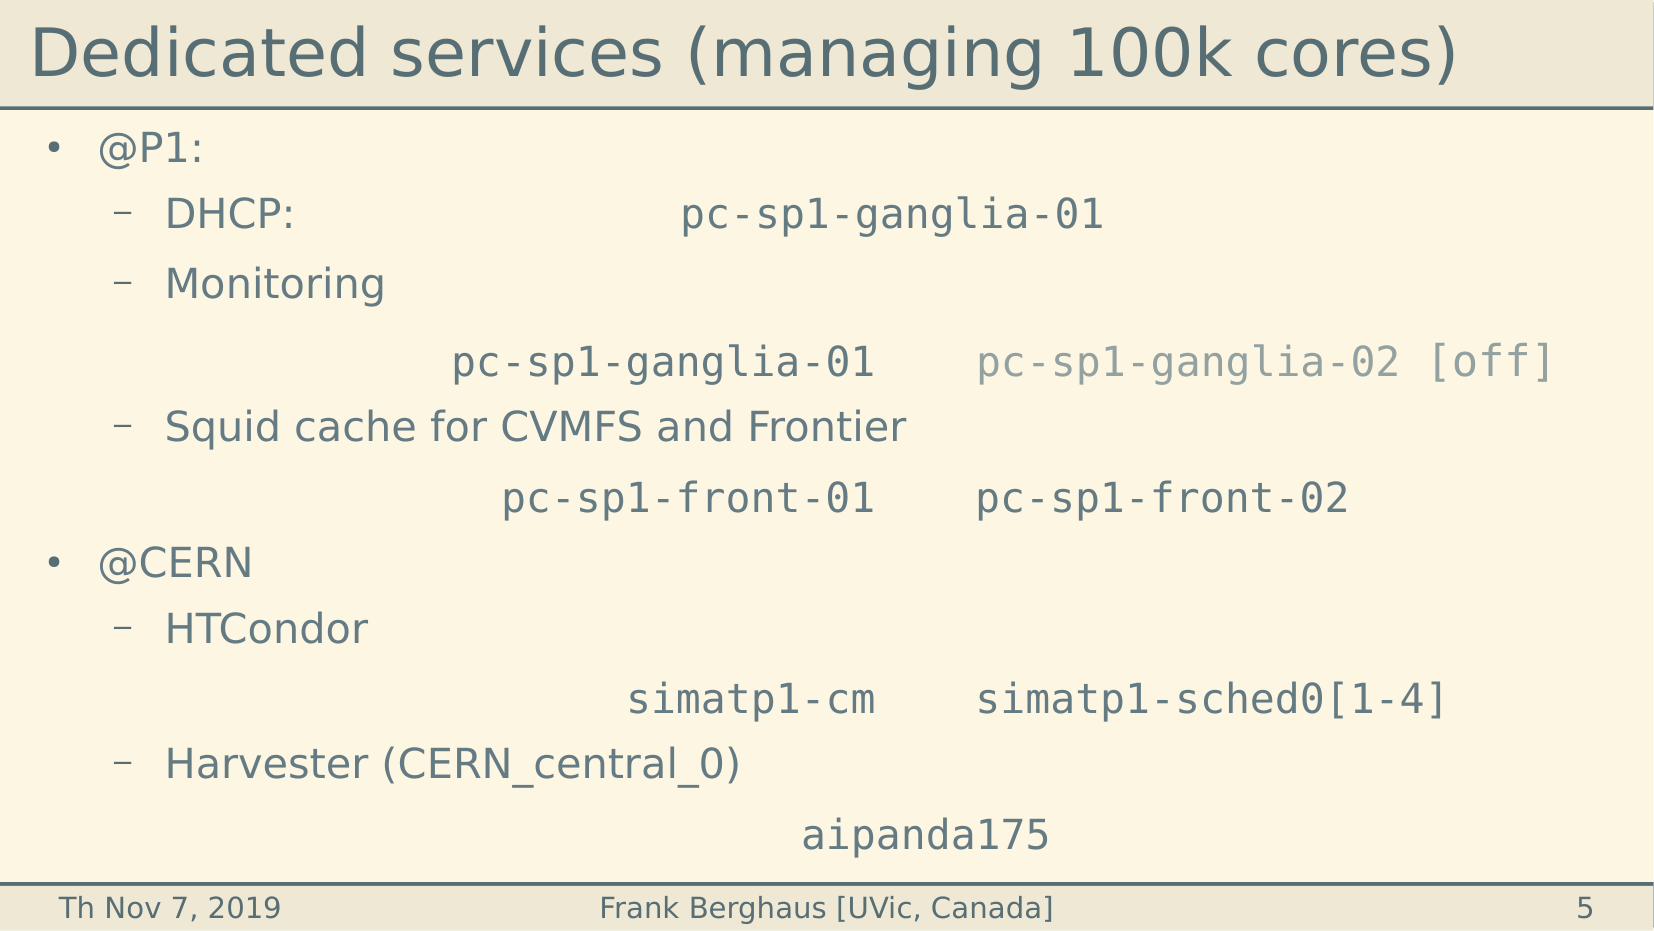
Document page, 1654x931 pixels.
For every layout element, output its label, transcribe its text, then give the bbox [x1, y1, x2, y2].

title Dedicated services (managing 100k cores) [11, 0, 1501, 111]
text_box [off] [1410, 328, 1572, 394]
list @P1: DHCP: pc-sp1-ganglia-01 Monitoring pc-sp1-ganglia-01 pc-sp1-ganglia-02 Squid cache for CVMFS and Frontier pc-sp1-front-01 pc-sp1-front-02 @CERN HTCondor simatp1-cm simatp1-sched0[1-4] Harvester (CERN_central_0) aipanda175 [30, 123, 1621, 867]
